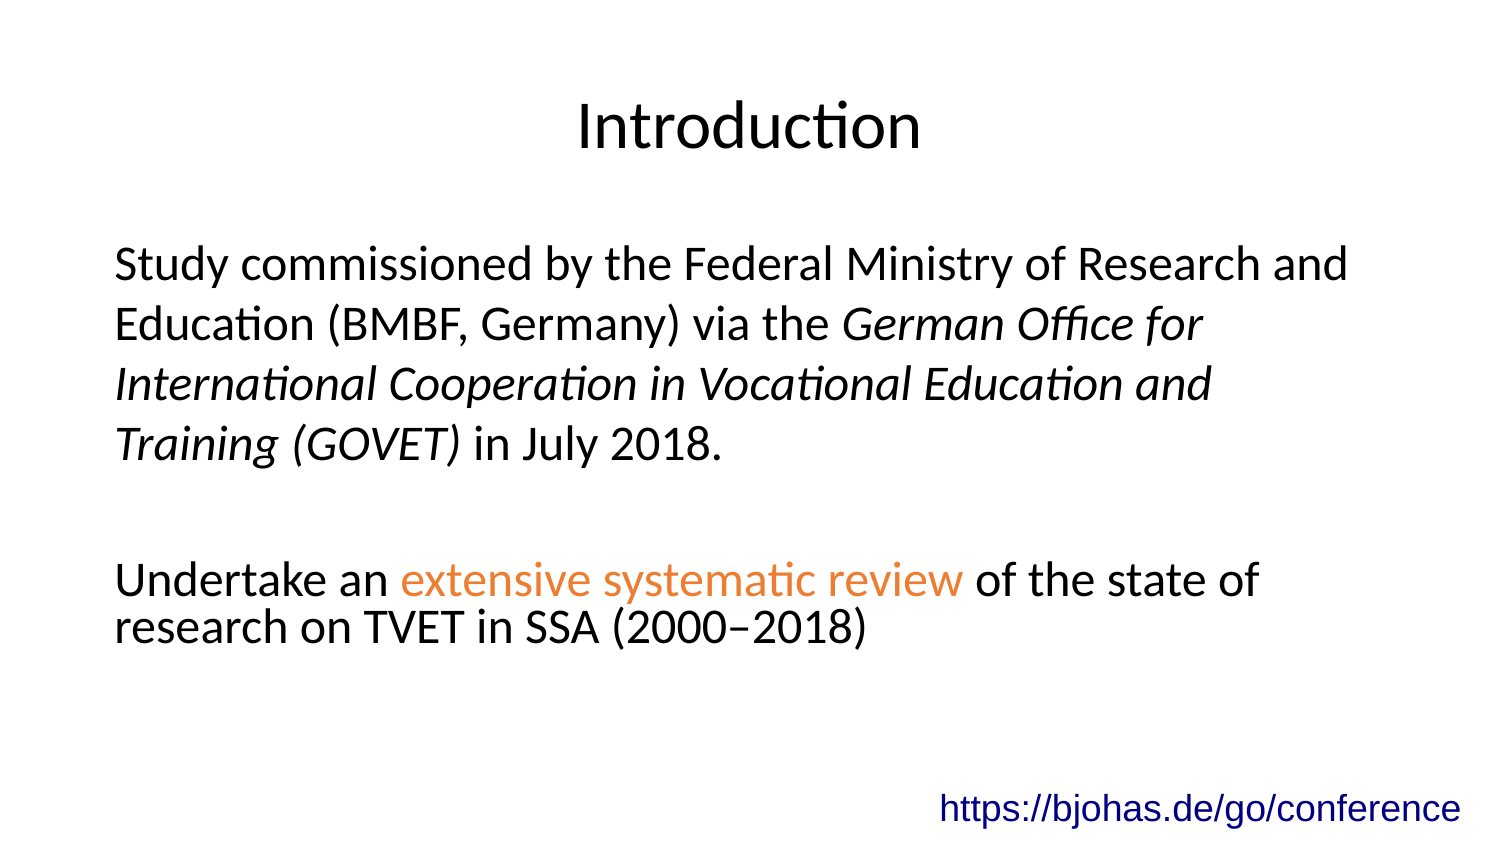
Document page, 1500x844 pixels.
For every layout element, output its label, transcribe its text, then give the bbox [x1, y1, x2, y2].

title Introduction [103, 44, 1397, 208]
list Study commissioned by the Federal Ministry of Research and Education (BMBF, Germany) via the German Office for International Cooperation in Vocational Education and Training (GOVET) in July 2018. Undertake an extensive systematic review of the state of research on TVET in SSA (2000–2018) [103, 224, 1397, 760]
